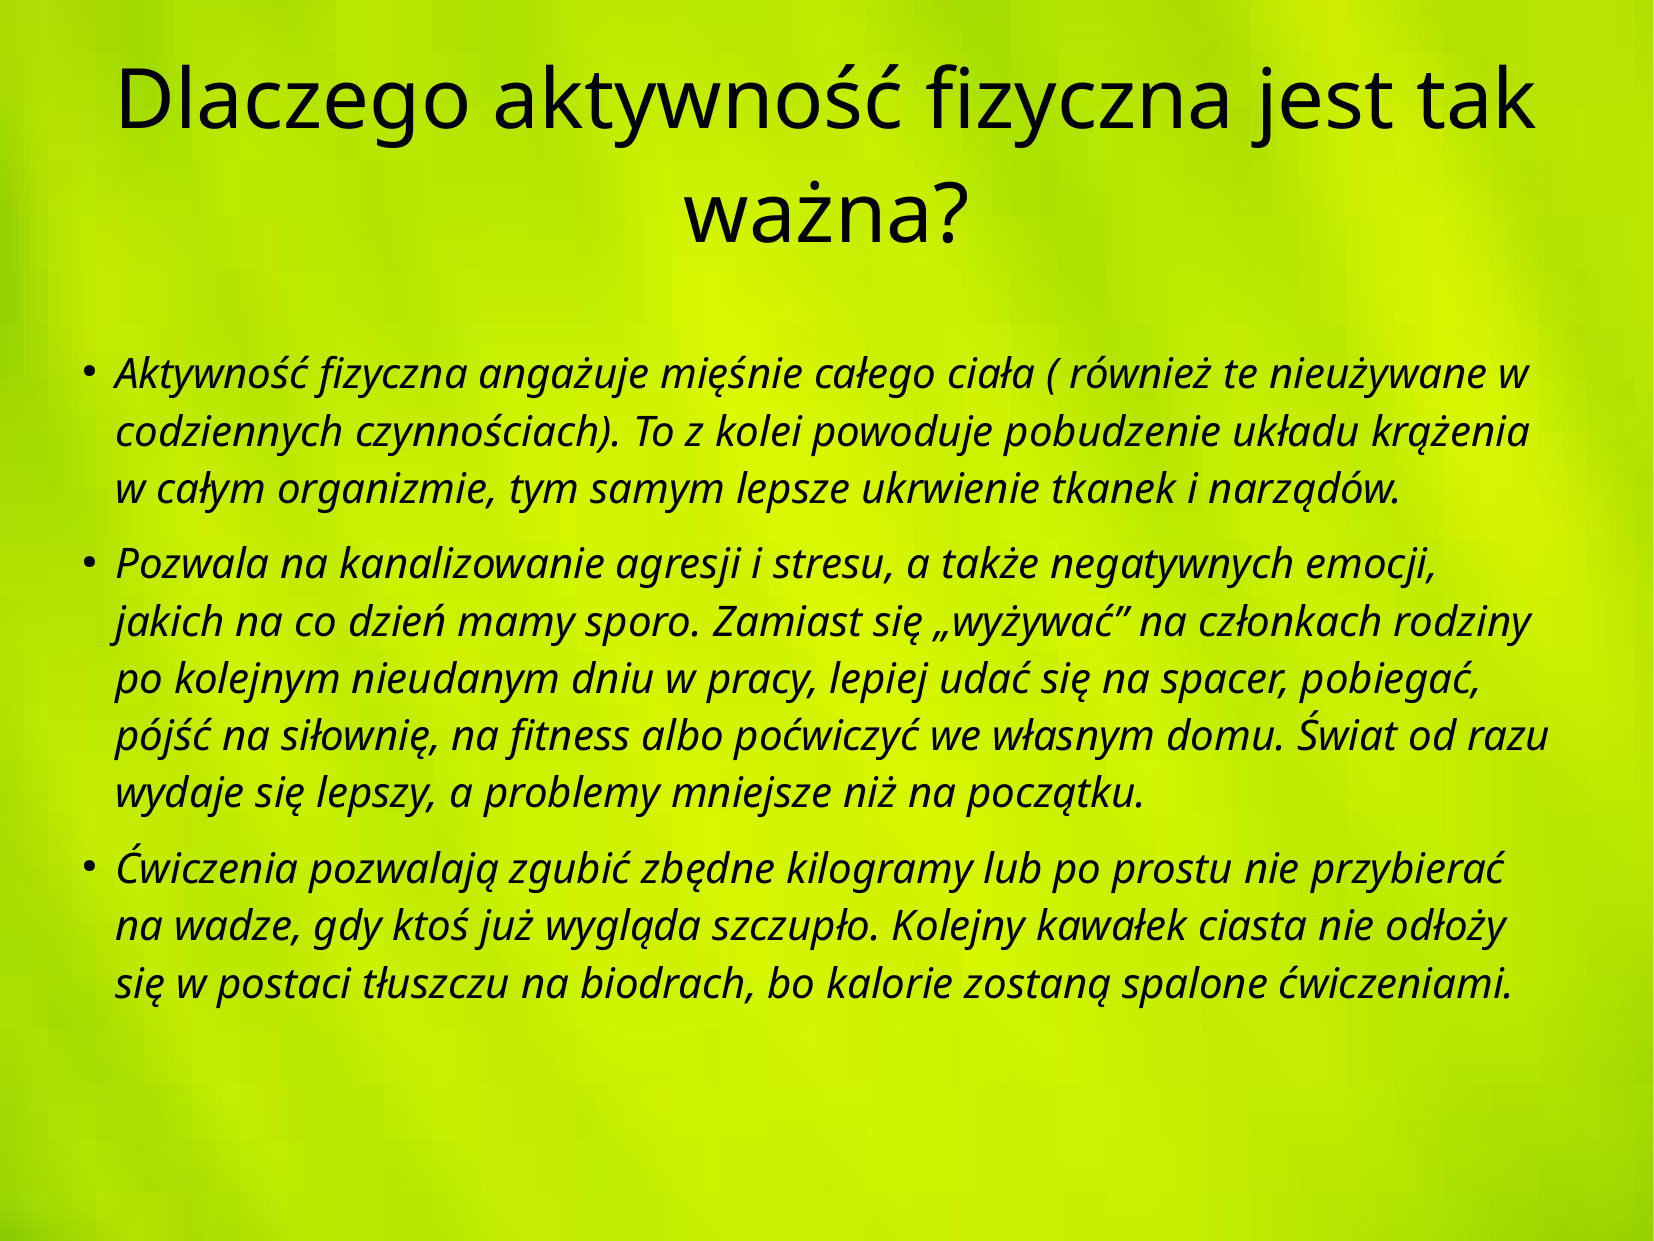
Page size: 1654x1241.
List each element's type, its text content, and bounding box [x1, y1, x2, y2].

picture [0, 0, 1654, 1241]
list Aktywność fizyczna angażuje mięśnie całego ciała ( również te nieużywane w codziennych czynnościach). To z kolei powoduje pobudzenie układu krążenia w całym organizmie, tym samym lepsze ukrwienie tkanek i narządów. Pozwala na kanalizowanie agresji i stresu, a także negatywnych emocji, jakich na co dzień mamy sporo. Zamiast się „wyżywać” na członkach rodziny po kolejnym nieudanym dniu w pracy, lepiej udać się na spacer, pobiegać, pójść na siłownię, na fitness albo poćwiczyć we własnym domu. Świat od razu wydaje się lepszy, a problemy mniejsze niż na początku. Ćwiczenia pozwalają zgubić zbędne kilogramy lub po prostu nie przybierać na wadze, gdy ktoś już wygląda szczupło. Kolejny kawałek ciasta nie odłoży się w postaci tłuszczu na biodrach, bo kalorie zostaną spalone ćwiczeniami. [70, 343, 1559, 1063]
title Dlaczego aktywność fizyczna jest tak ważna? [82, 49, 1571, 257]
